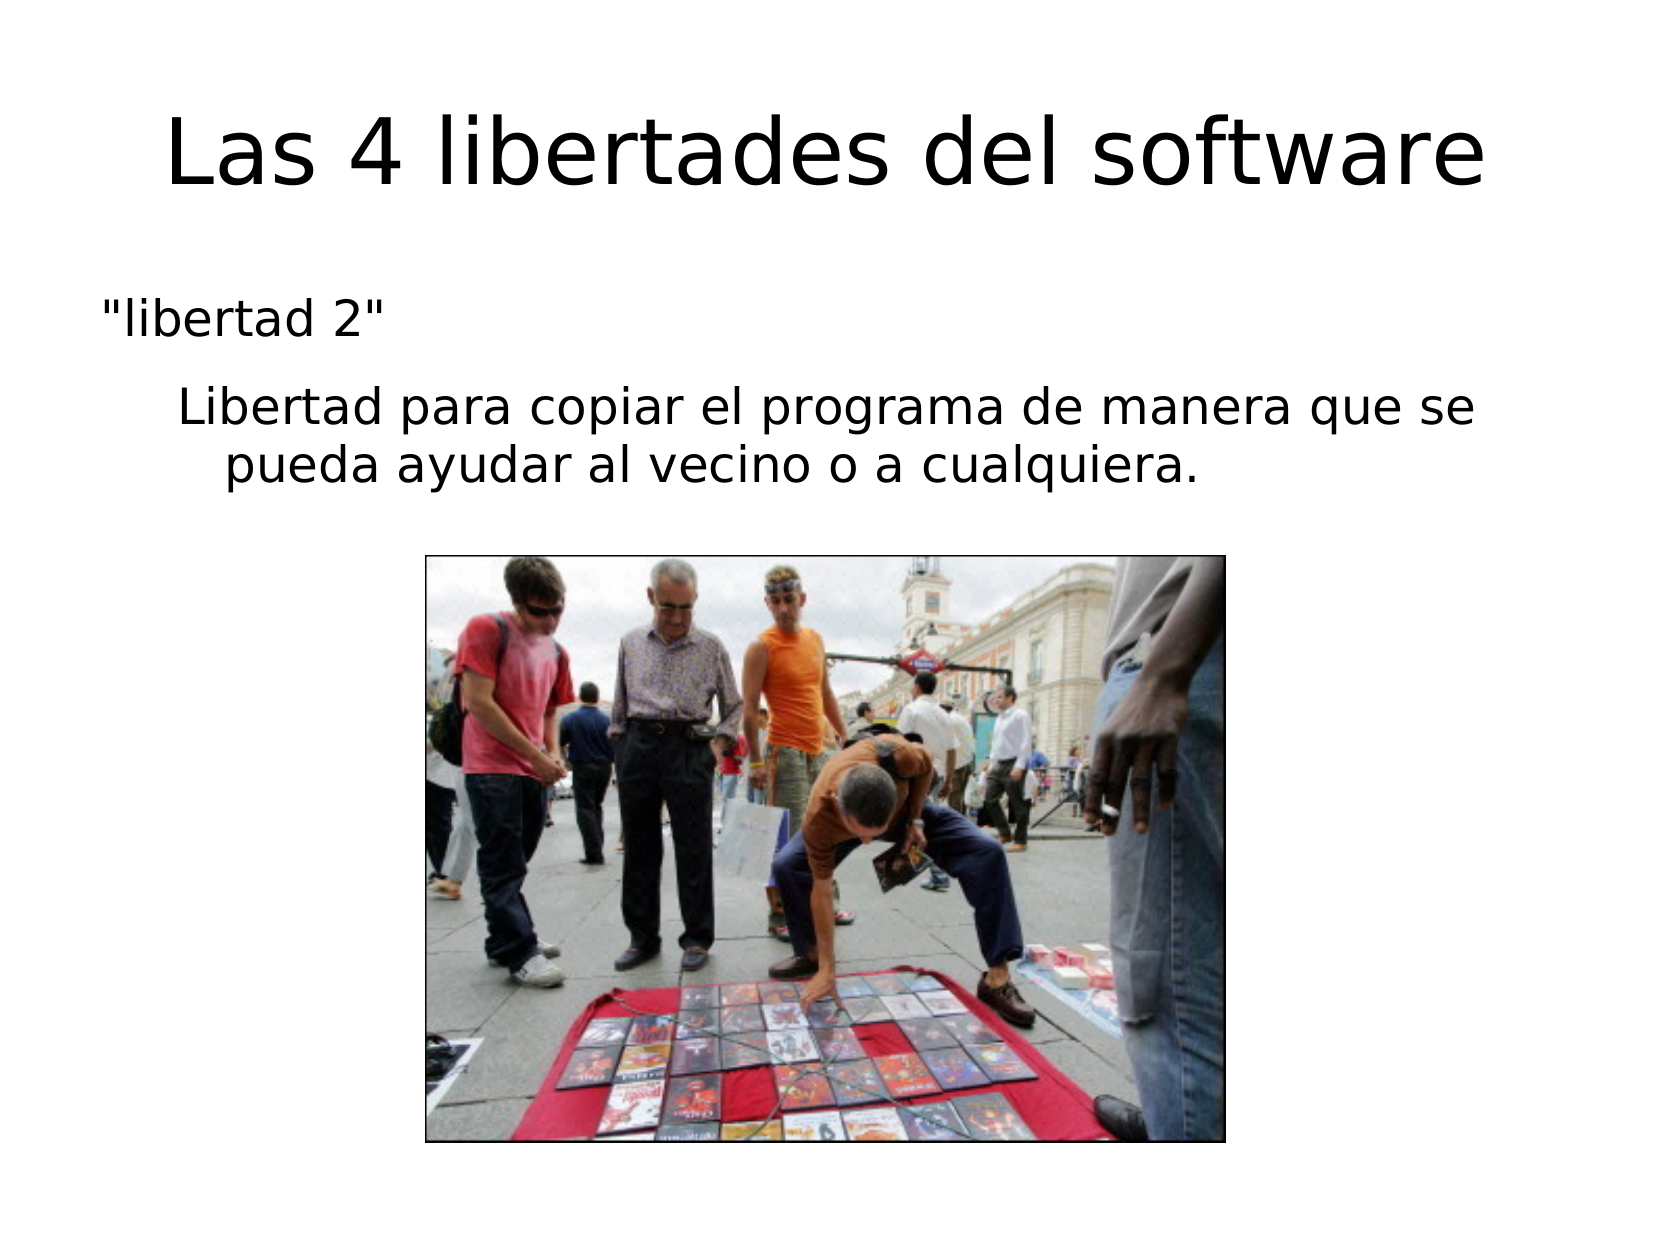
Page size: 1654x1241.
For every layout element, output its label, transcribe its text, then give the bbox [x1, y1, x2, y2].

picture [425, 555, 1226, 1143]
title Las 4 libertades del software [82, 56, 1571, 250]
list "libertad 2" Libertad para copiar el programa de manera que se pueda ayudar al vecino o a cualquiera. [82, 290, 1571, 1094]
